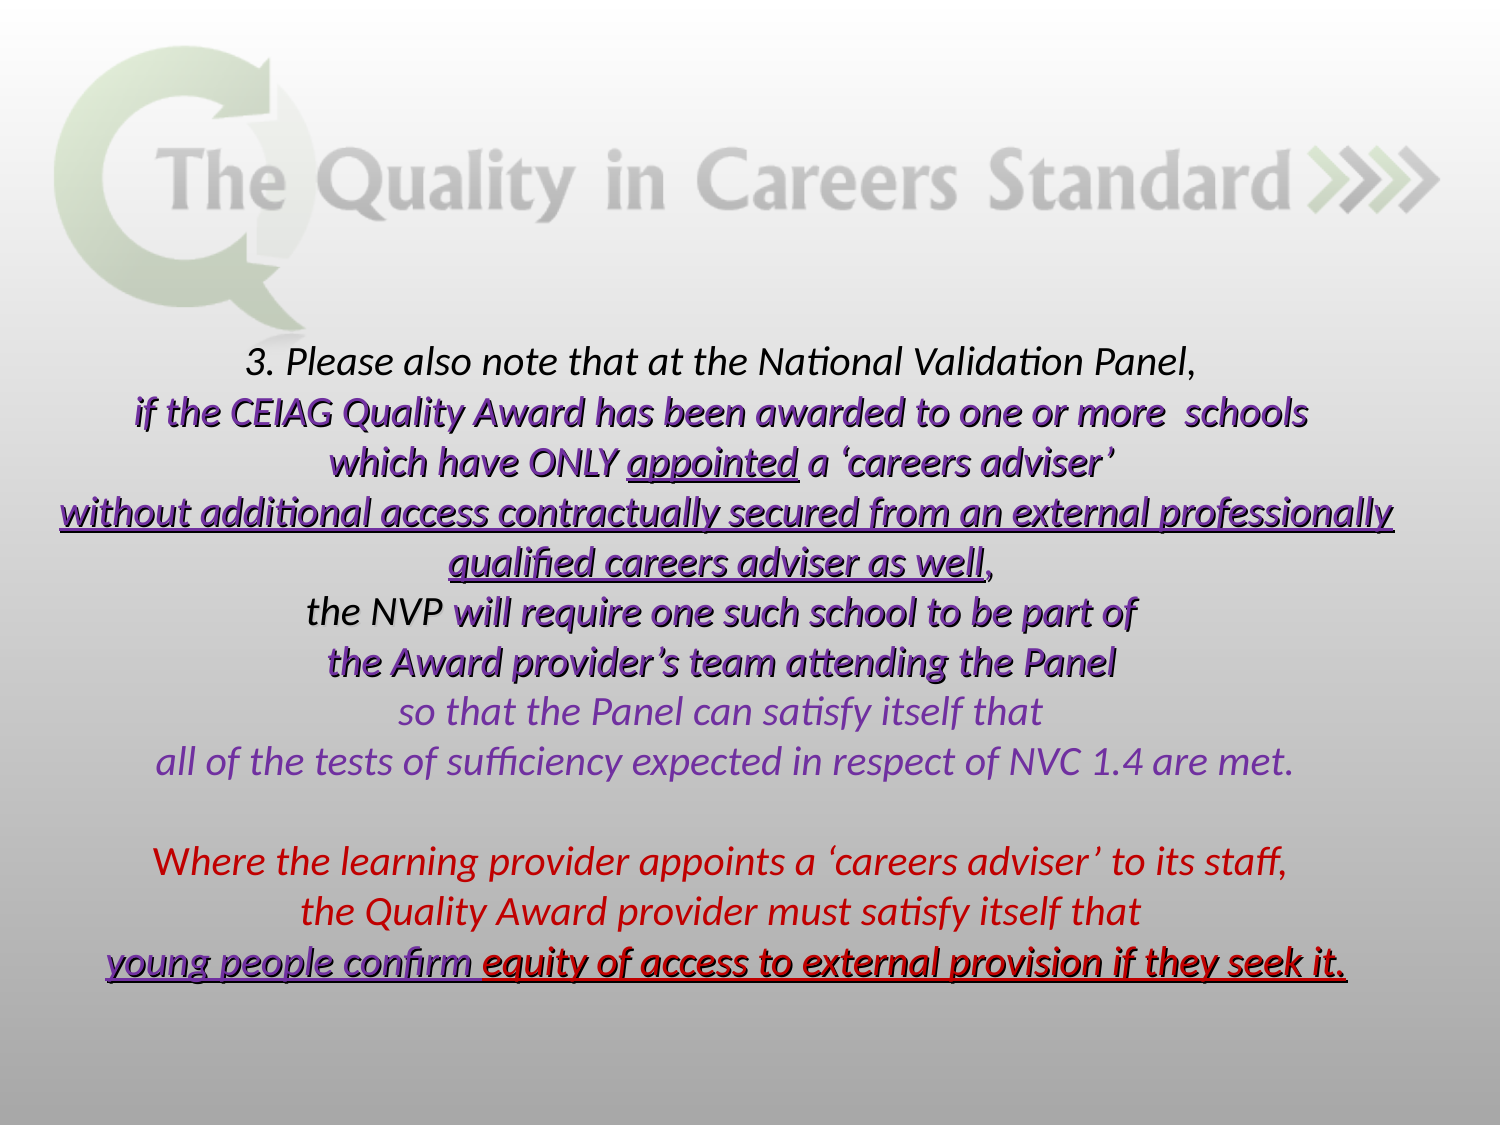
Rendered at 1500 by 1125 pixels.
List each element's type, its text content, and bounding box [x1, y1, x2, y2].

picture [0, 0, 1500, 1125]
text_box 3. Please also note that at the National Validation Panel, if the CEIAG Quality Award has been awarded to one or more schools which have ONLY appointed a ‘careers adviser’ without additional access contractually secured from an external professionally qualified careers adviser as well, the NVP will require one such school to be part of the Award provider’s team attending the Panel so that the Panel can satisfy itself that all of the tests of sufficiency expected in respect of NVC 1.4 are met. Where the learning provider appoints a ‘careers adviser’ to its staff, the Quality Award provider must satisfy itself that young people confirm equity of access to external provision if they seek it. [0, 326, 1452, 992]
